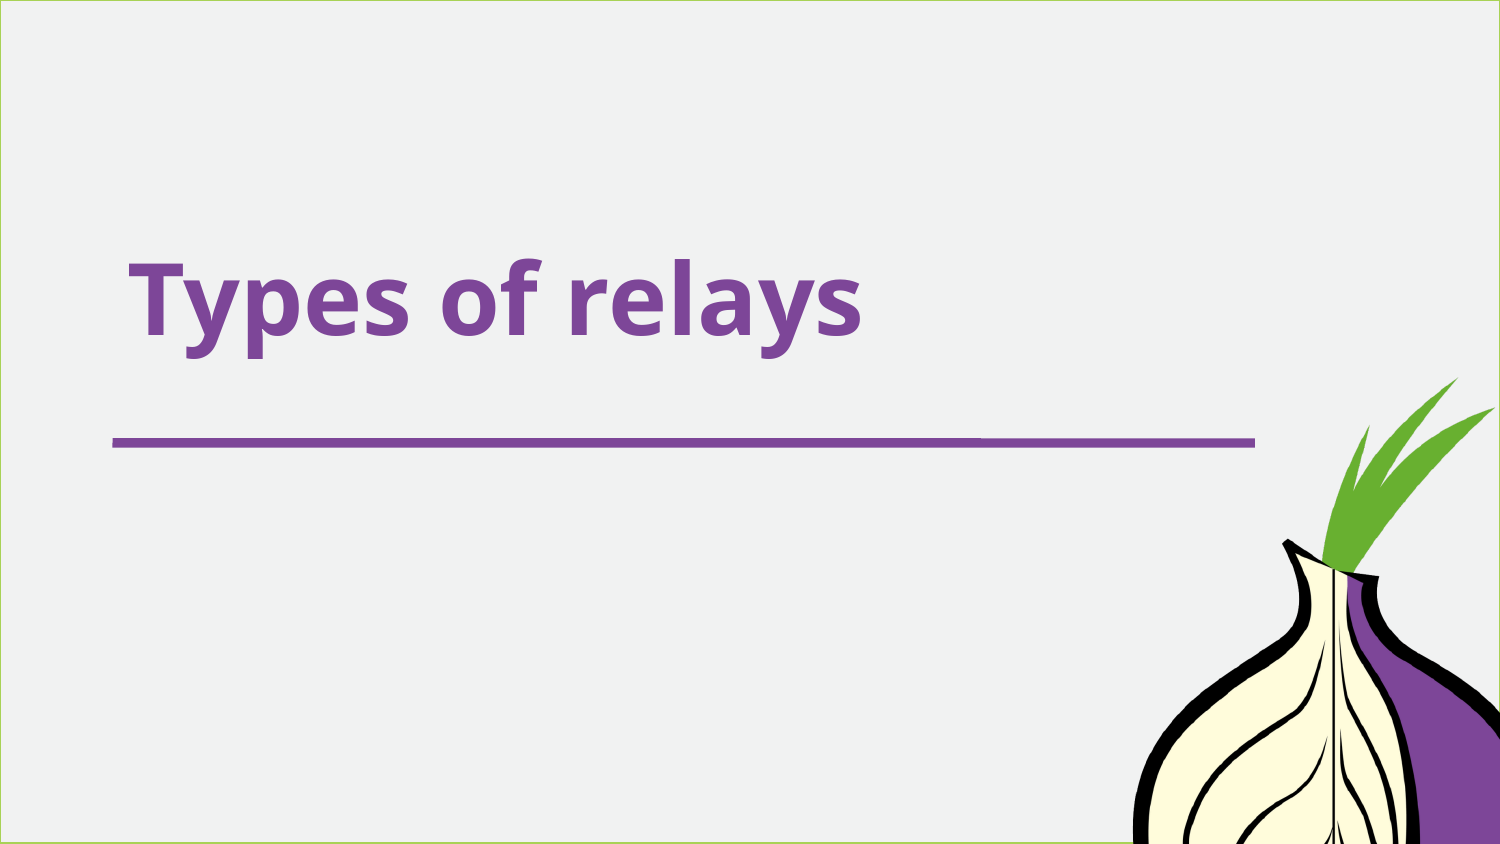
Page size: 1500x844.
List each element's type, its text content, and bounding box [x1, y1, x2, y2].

picture [1122, 377, 1500, 844]
text_box Types of relays [112, 148, 1387, 443]
